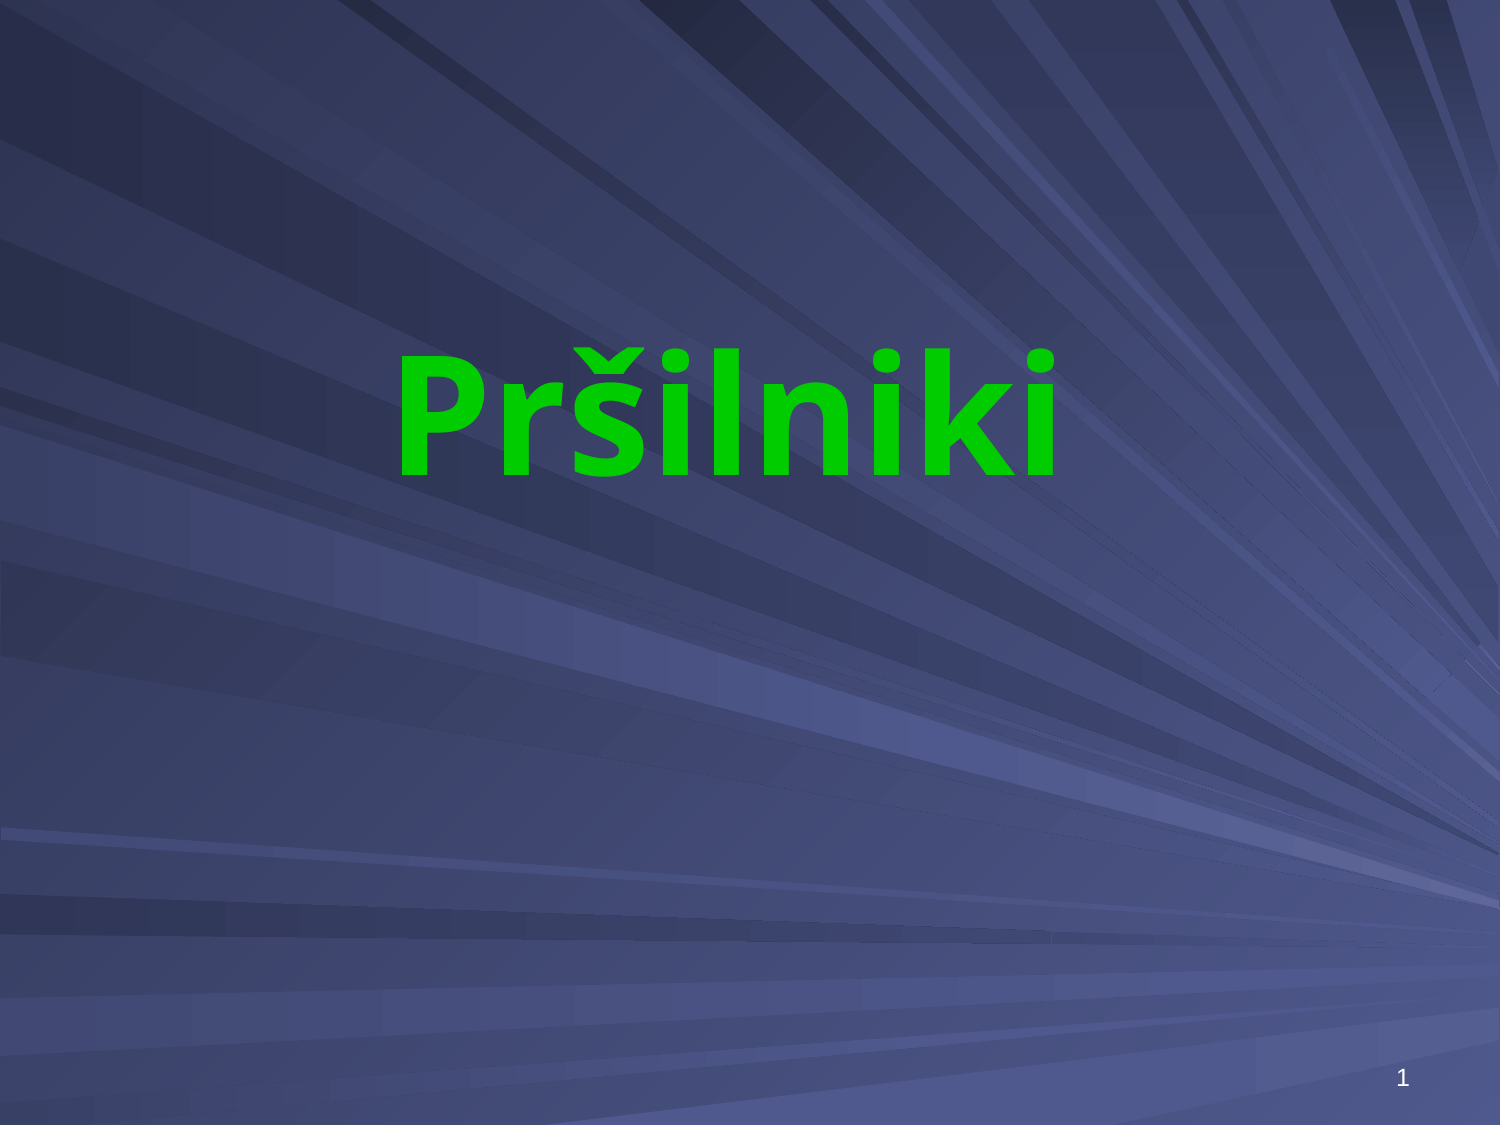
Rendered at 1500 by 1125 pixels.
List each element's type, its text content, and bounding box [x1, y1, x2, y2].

title Pršilniki [112, 278, 1388, 539]
slide_number <number> [1074, 1024, 1425, 1100]
